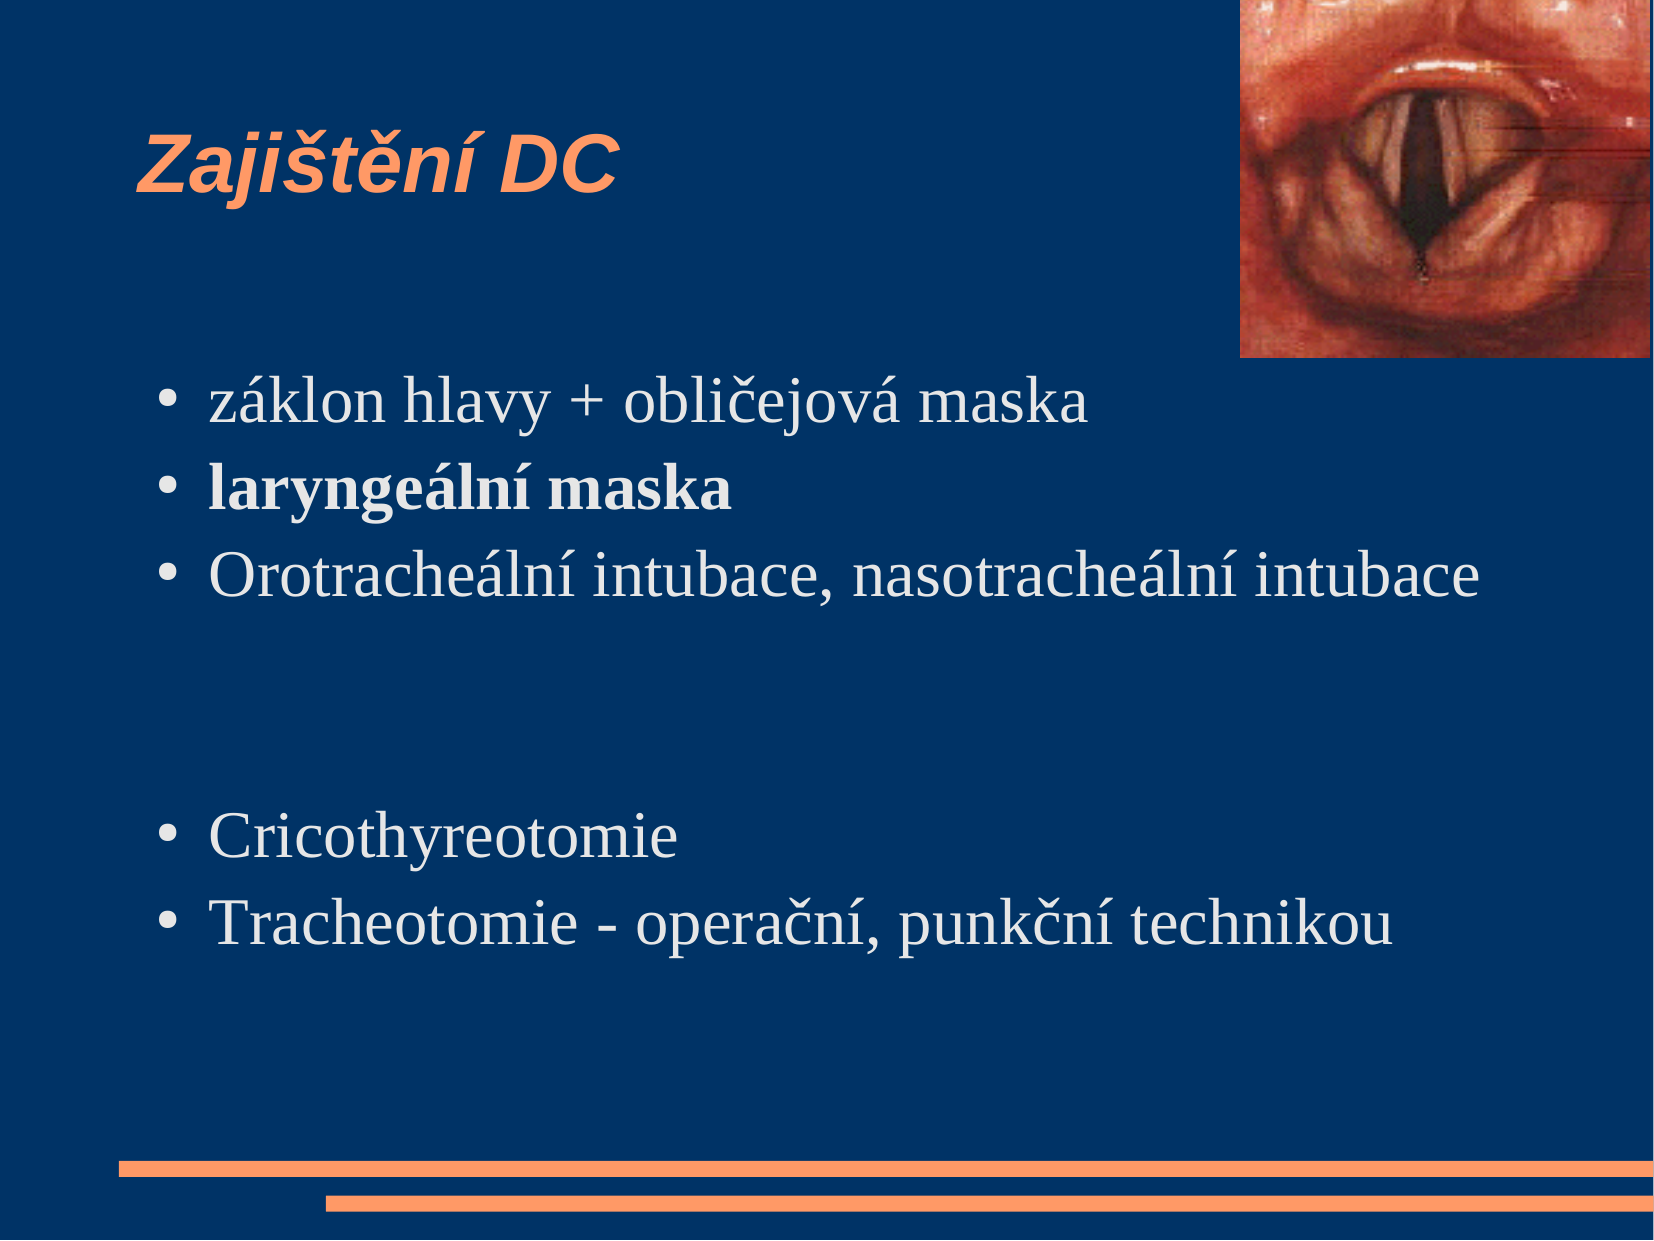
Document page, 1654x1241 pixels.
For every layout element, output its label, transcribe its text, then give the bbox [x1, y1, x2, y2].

picture [1240, 0, 1650, 358]
list záklon hlavy + obličejová maska laryngeální maska Orotracheální intubace, nasotracheální intubace Cricothyreotomie Tracheotomie - operační, punkční technikou [123, 358, 1530, 1154]
title Zajištění DC [123, 83, 1240, 344]
